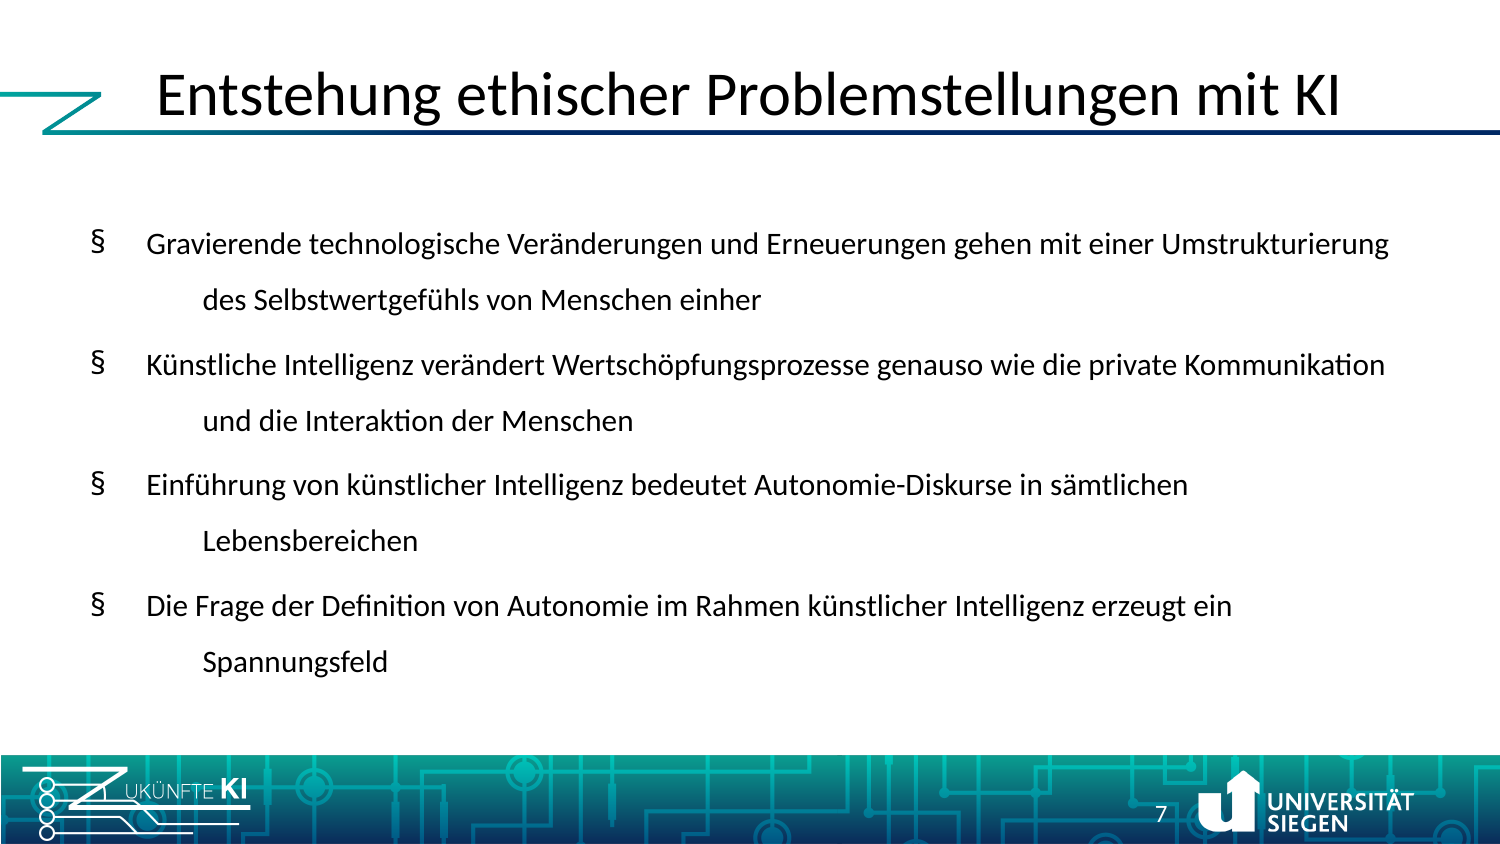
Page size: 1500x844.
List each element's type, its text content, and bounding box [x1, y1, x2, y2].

title Entstehung ethischer Problemstellungen mit KI [75, 20, 1426, 161]
text_box [1139, 790, 1490, 836]
list Gravierende technologische Veränderungen und Erneuerungen gehen mit einer Umstrukturierung des Selbstwertgefühls von Menschen einher Künstliche Intelligenz verändert Wertschöpfungsprozesse genauso wie die private Kommunikation und die Interaktion der Menschen Einführung von künstlicher Intelligenz bedeutet Autonomie-Diskurse in sämtlichen Lebensbereichen Die Frage der Definition von Autonomie im Rahmen künstlicher Intelligenz erzeugt ein Spannungsfeld [75, 196, 1426, 730]
